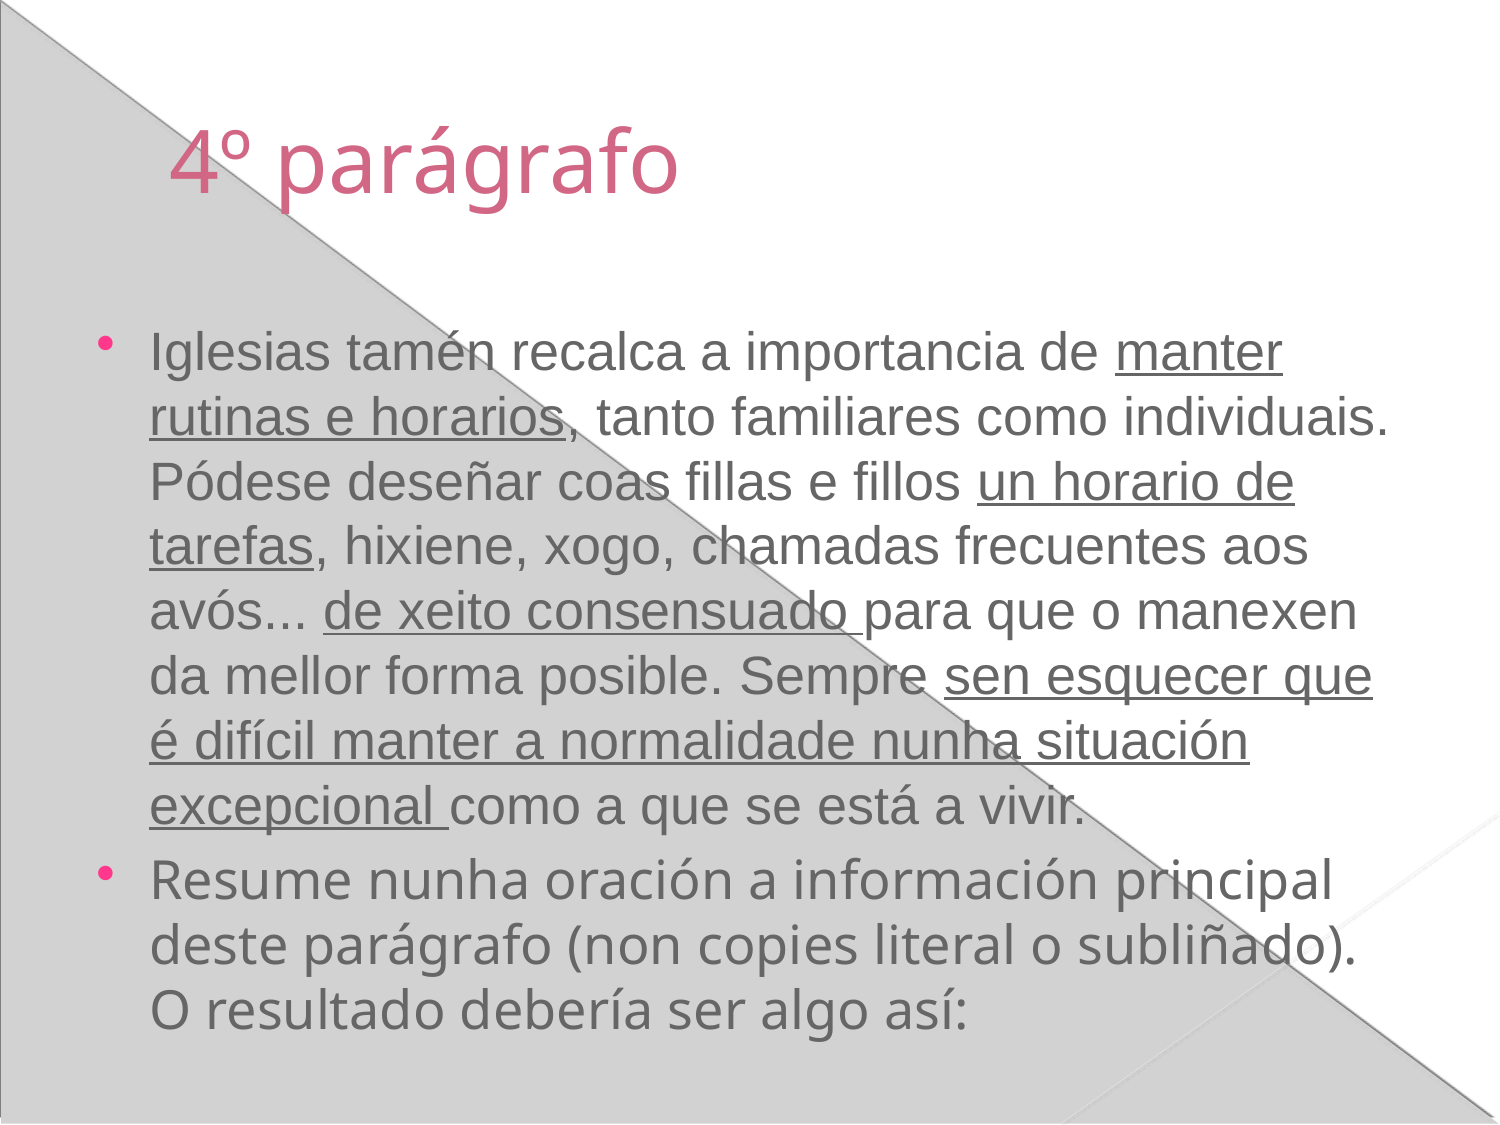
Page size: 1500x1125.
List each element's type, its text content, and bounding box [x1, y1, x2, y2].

text_box Iglesias tamén recalca a importancia de manter rutinas e horarios, tanto familiares como individuais. Pódese deseñar coas fillas e fillos un horario de tarefas, hixiene, xogo, chamadas frecuentes aos avós... de xeito consensuado para que o manexen da mellor forma posible. Sempre sen esquecer que é difícil manter a normalidade nunha situación excepcional como a que se está a vivir. Resume nunha oración a información principal deste parágrafo (non copies literal o subliñado). O resultado debería ser algo así: [74, 308, 1425, 1059]
text_box 4º parágrafo [74, 43, 1425, 274]
